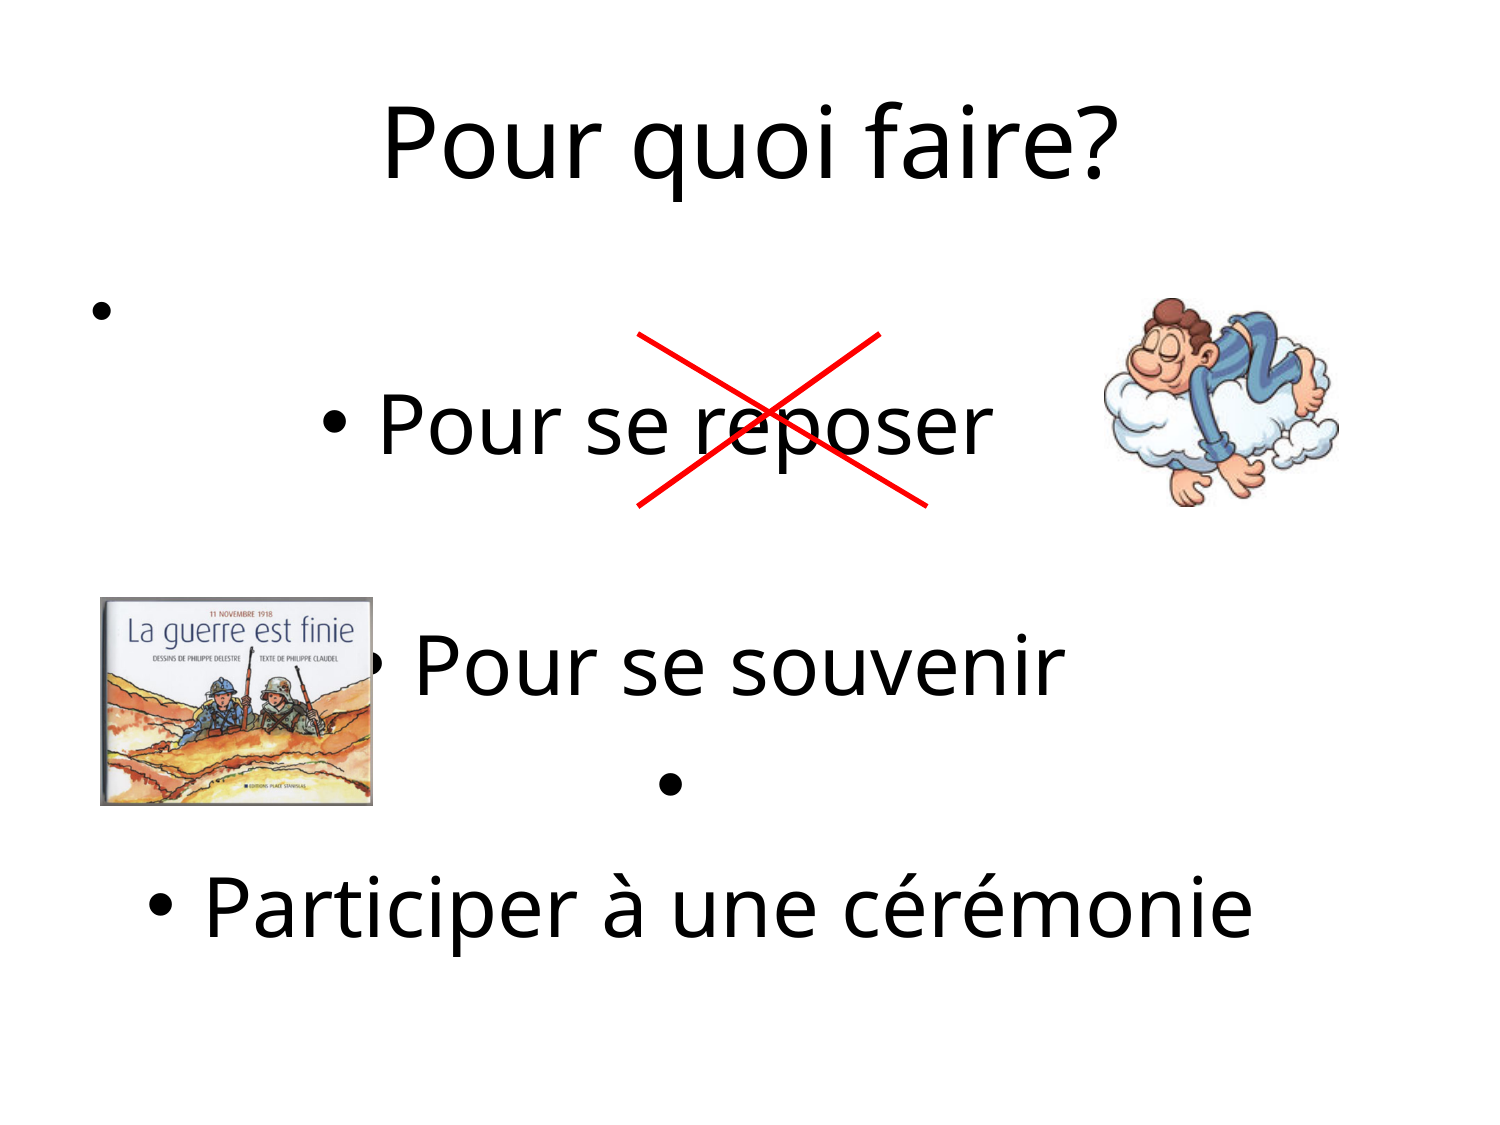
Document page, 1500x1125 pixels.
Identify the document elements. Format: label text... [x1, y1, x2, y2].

list Pour se reposer Pour se souvenir Participer à une cérémonie [75, 262, 1426, 1005]
title Pour quoi faire? [75, 45, 1426, 233]
picture [100, 597, 373, 806]
picture [1104, 298, 1339, 507]
